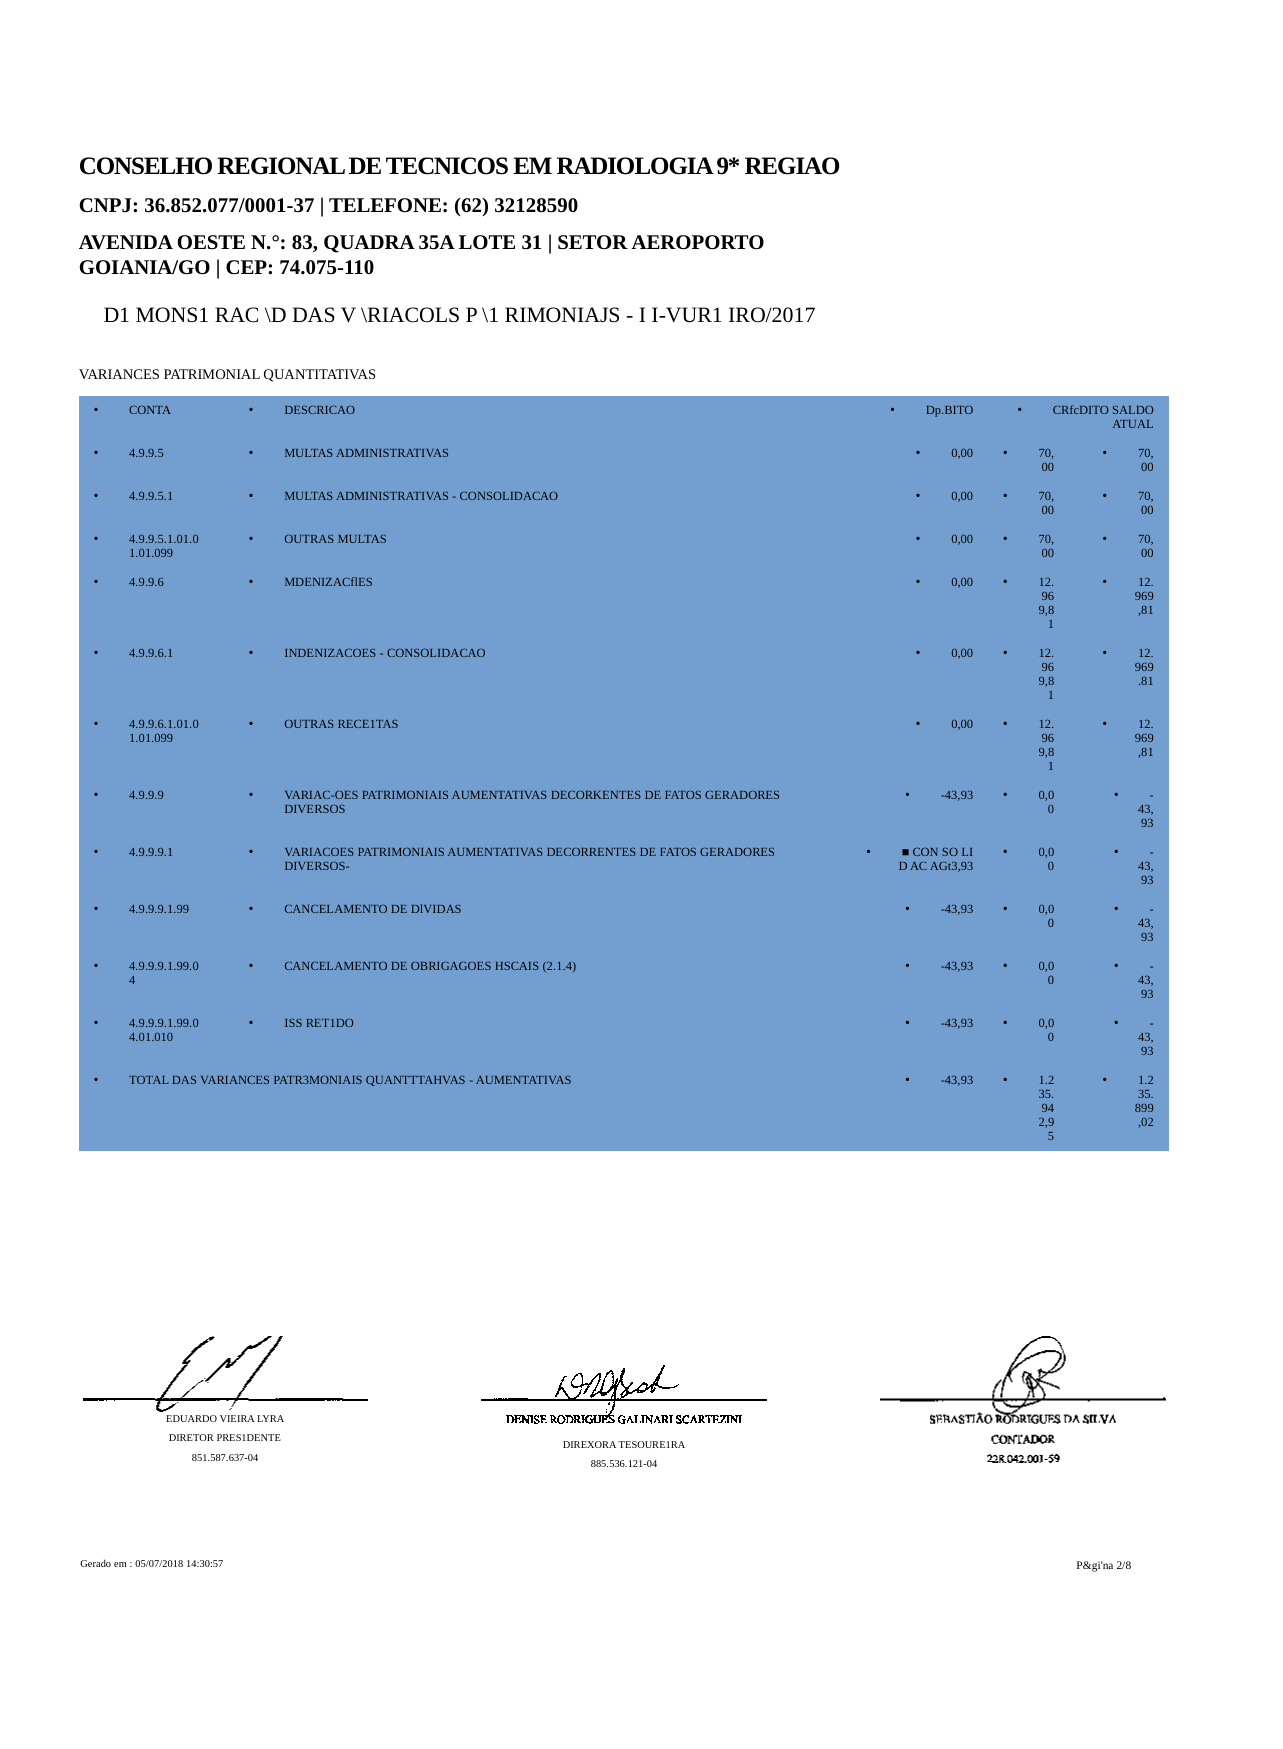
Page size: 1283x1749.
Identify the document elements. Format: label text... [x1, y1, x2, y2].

table_cell MULTAS ADMINISTRATIVAS [218, 439, 840, 482]
table_cell 0,00 [988, 952, 1084, 1009]
table_cell INDENIZACOES - CONSOLIDACAO [218, 639, 840, 710]
table_cell OUTRAS MULTAS [218, 525, 840, 568]
table_cell 4.9.9.6.1.01.01.01.099 [79, 710, 218, 781]
table_cell VARIAC-OES PATRIMONIAIS AUMENTATIVAS DECORKENTES DE FATOS GERADORES DIVERSOS [218, 781, 840, 838]
table_header CRfcDITO SALDO ATUAL [988, 396, 1169, 439]
table_cell -43,93 [1084, 895, 1169, 952]
table_cell 0,00 [988, 1009, 1084, 1066]
table_cell 70,00 [1084, 482, 1169, 525]
table_cell 1.235.942,95 [988, 1066, 1084, 1151]
table_cell -43,93 [840, 895, 988, 952]
table_cell 12.969,81 [988, 710, 1084, 781]
table_cell 4.9.9.6 [79, 568, 218, 639]
table_header Dp.BITO [840, 396, 988, 439]
table_cell 12.969,81 [1084, 710, 1169, 781]
picture [880, 1337, 1166, 1463]
table_cell 4.9.9.9.1.99.04 [79, 952, 218, 1009]
table_cell 0,00 [840, 639, 988, 710]
table_cell 4.9.9.9.1.99.04.01.010 [79, 1009, 218, 1066]
text_box Gerado em : 05/07/2018 14:30:57 [80, 1558, 240, 1573]
table_cell 0,00 [988, 838, 1084, 895]
table_cell CANCELAMENTO DE OBRIGAGOES HSCAIS (2.1.4) [218, 952, 840, 1009]
picture [481, 1365, 767, 1424]
text_box CONSELHO REGIONAL DE TECNICOS EM RADIOLOGIA 9* REGIAO CNPJ: 36.852.077/0001-37 | TELEFONE: (62) 32128590 AVENIDA OESTE N.°: 83, QUADRA 35A LOTE 31 | SETOR AEROPORTO GOIANIA/GO | CEP: 74.075-110 D1 MONS1 RAC \D DAS V \RIACOLS P \1 RIMONIAJS - I I-VUR1 IRO/2017 [79, 142, 997, 345]
table_cell -43,93 [1084, 838, 1169, 895]
table_cell -43,93 [1084, 781, 1169, 838]
table_cell 1.235.899,02 [1084, 1066, 1169, 1151]
table_cell -43,93 [840, 952, 988, 1009]
table_cell MDENIZACflES [218, 568, 840, 639]
table_header descricao [218, 396, 840, 439]
table_cell VARIACOES PATRIMONIAIS AUMENTATIVAS DECORRENTES DE FATOS GERADORES DIVERSOS- [218, 838, 840, 895]
table_cell -43,93 [1084, 1009, 1169, 1066]
text_box P&gi'na 2/8 [1077, 1559, 1131, 1576]
table_cell 70,00 [988, 482, 1084, 525]
table_cell ■ CON SO LI D AC AGt3,93 [840, 838, 988, 895]
table_cell MULTAS ADMINISTRATIVAS - CONSOLIDACAO [218, 482, 840, 525]
table_header CONTA [79, 396, 218, 439]
table_cell 4.9.9.5.1 [79, 482, 218, 525]
table_cell 0,00 [840, 568, 988, 639]
table_cell -43,93 [1084, 952, 1169, 1009]
picture [83, 1336, 368, 1412]
table_cell 12.969,81 [988, 639, 1084, 710]
table_cell 0,00 [840, 525, 988, 568]
table_cell 4.9.9.9.1 [79, 838, 218, 895]
text_box EDUARDO VIEIRA LYRA DIRETOR PRES1DENTE 851.587.637-04 [157, 1405, 294, 1466]
table_cell CANCELAMENTO DE DlVIDAS [218, 895, 840, 952]
table_cell TOTAL DAS VARIANCES PATR3MONIAIS QUANTTTAHVAS - AUMENTATIVAS [79, 1066, 840, 1151]
table_cell 0,00 [988, 895, 1084, 952]
table_cell 4.9.9.5.1.01.01.01.099 [79, 525, 218, 568]
table_cell 70,00 [988, 439, 1084, 482]
table_cell 0,00 [840, 710, 988, 781]
table_cell 70,00 [1084, 525, 1169, 568]
table_cell 12.969.81 [1084, 639, 1169, 710]
table_cell 70,00 [1084, 439, 1169, 482]
table_cell 0,00 [988, 781, 1084, 838]
table_cell 0,00 [840, 482, 988, 525]
table_cell OUTRAS RECE1TAS [218, 710, 840, 781]
table_cell -43,93 [840, 1009, 988, 1066]
table_cell ISS RET1DO [218, 1009, 840, 1066]
table_cell 70,00 [988, 525, 1084, 568]
table_cell -43,93 [840, 781, 988, 838]
table_cell 4.9.9.5 [79, 439, 218, 482]
table_cell -43,93 [840, 1066, 988, 1151]
text_box DIREXORA TESOURE1RA 885.536.121-04 [555, 1431, 693, 1466]
table_cell 12.969,81 [1084, 568, 1169, 639]
table_cell 0,00 [840, 439, 988, 482]
table_cell 4.9.9.6.1 [79, 639, 218, 710]
table_cell 12.969,81 [988, 568, 1084, 639]
table_cell 4.9.9.9 [79, 781, 218, 838]
text_box VARIANCES PATRIMONIAL QUANTITATIVAS [79, 364, 410, 388]
table_cell 4.9.9.9.1.99 [79, 895, 218, 952]
